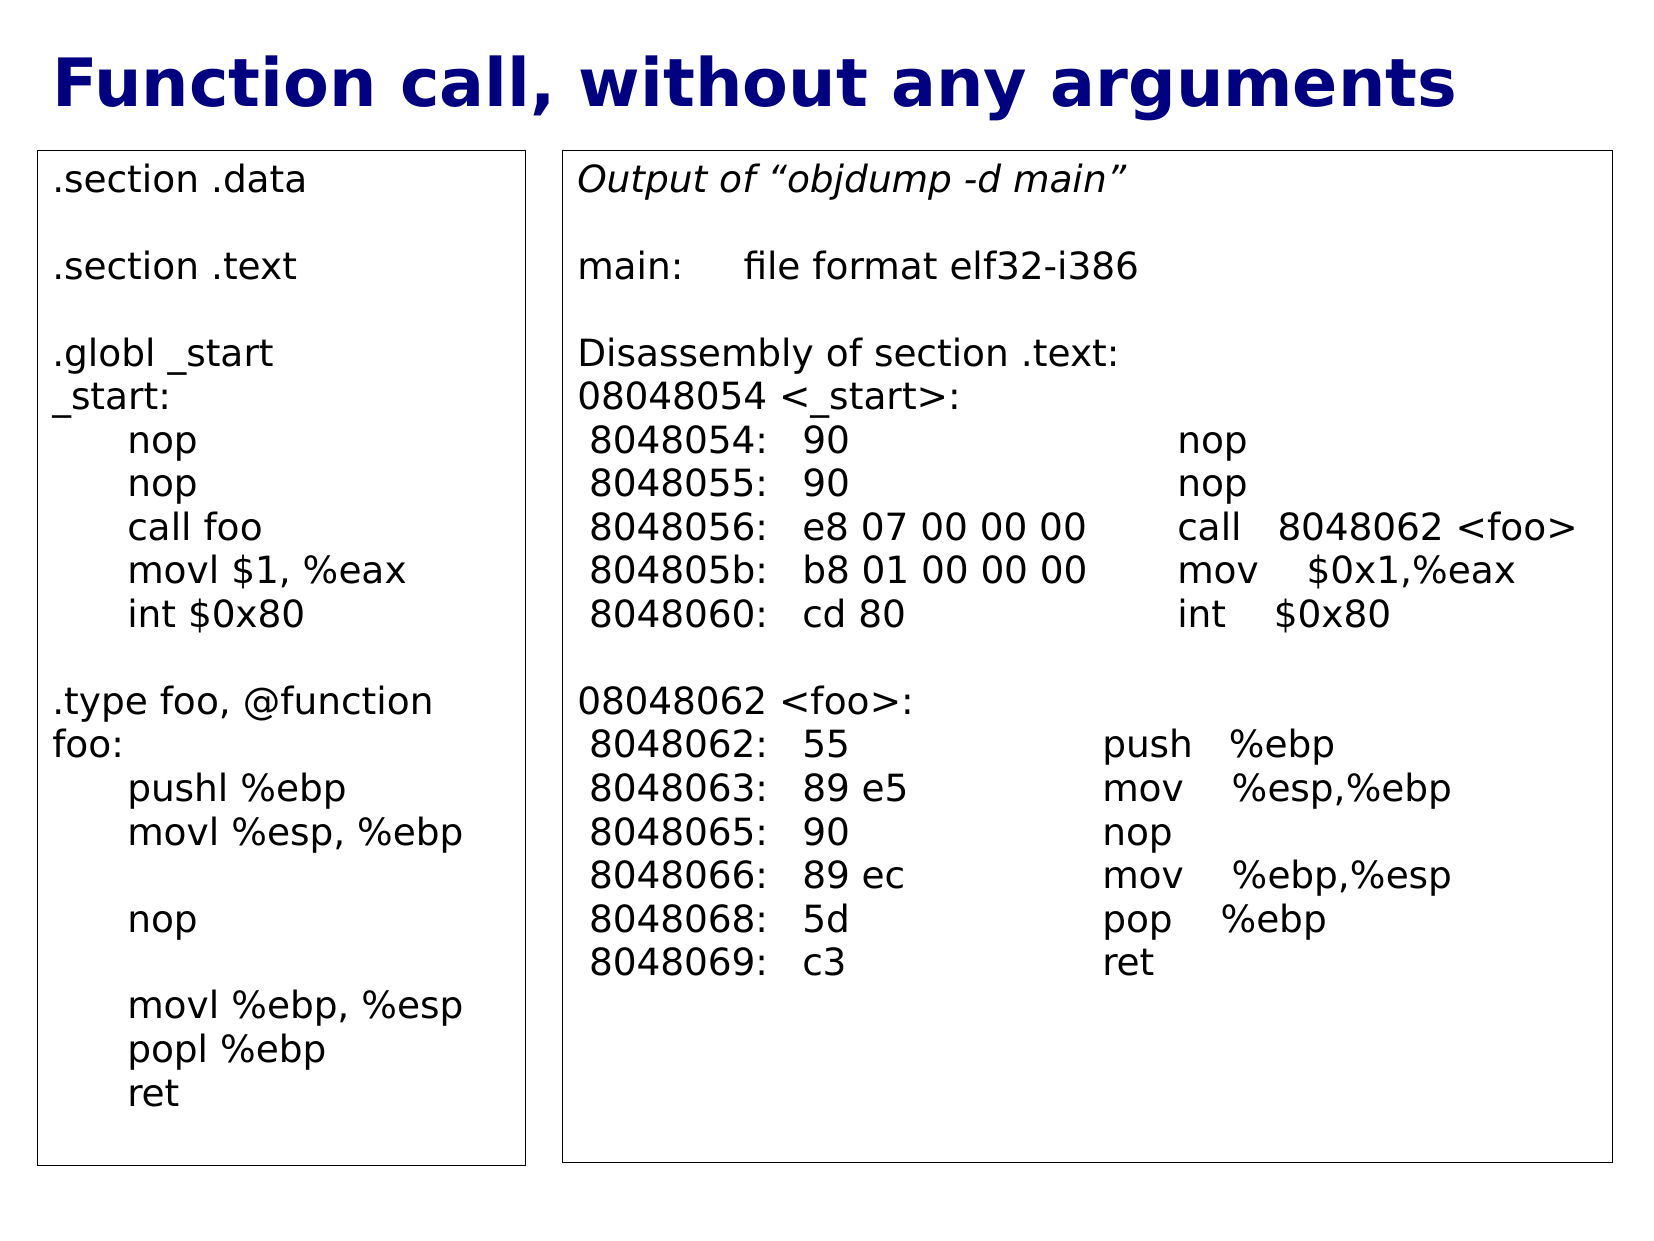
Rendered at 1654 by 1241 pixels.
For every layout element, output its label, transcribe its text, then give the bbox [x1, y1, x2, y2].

text_box Function call, without any arguments [37, 37, 1613, 131]
text_box Output of “objdump -d main” main: file format elf32-i386 Disassembly of section .text: 08048054 <_start>: 8048054: 90 nop 8048055: 90 nop 8048056: e8 07 00 00 00 call 8048062 <foo> 804805b: b8 01 00 00 00 mov $0x1,%eax 8048060: cd 80 int $0x80 08048062 <foo>: 8048062: 55 push %ebp 8048063: 89 e5 mov %esp,%ebp 8048065: 90 nop 8048066: 89 ec mov %ebp,%esp 8048068: 5d pop %ebp 8048069: c3 ret [562, 150, 1613, 1163]
text_box .section .data .section .text .globl _start _start: nop nop call foo movl $1, %eax int $0x80 .type foo, @function foo: pushl %ebp movl %esp, %ebp nop movl %ebp, %esp popl %ebp ret [37, 150, 526, 1166]
